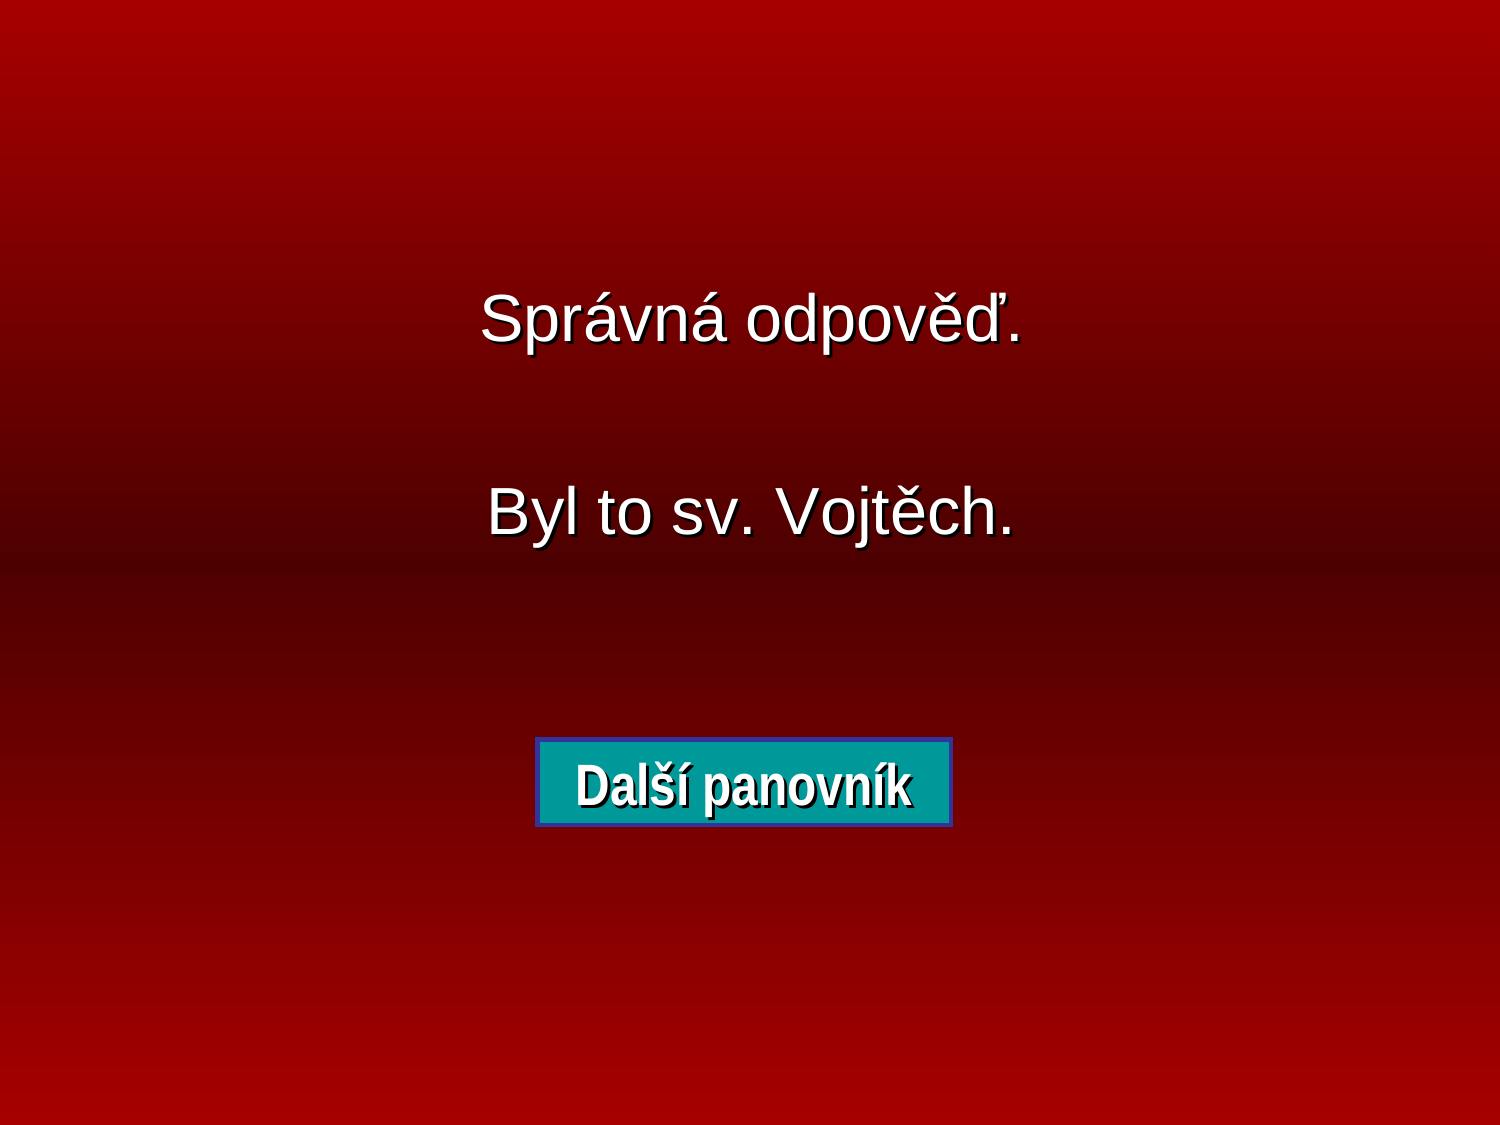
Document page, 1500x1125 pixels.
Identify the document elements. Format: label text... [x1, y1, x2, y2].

text_box Další panovník [537, 739, 951, 826]
list Správná odpověď. Byl to sv. Vojtěch. [76, 267, 1427, 1011]
